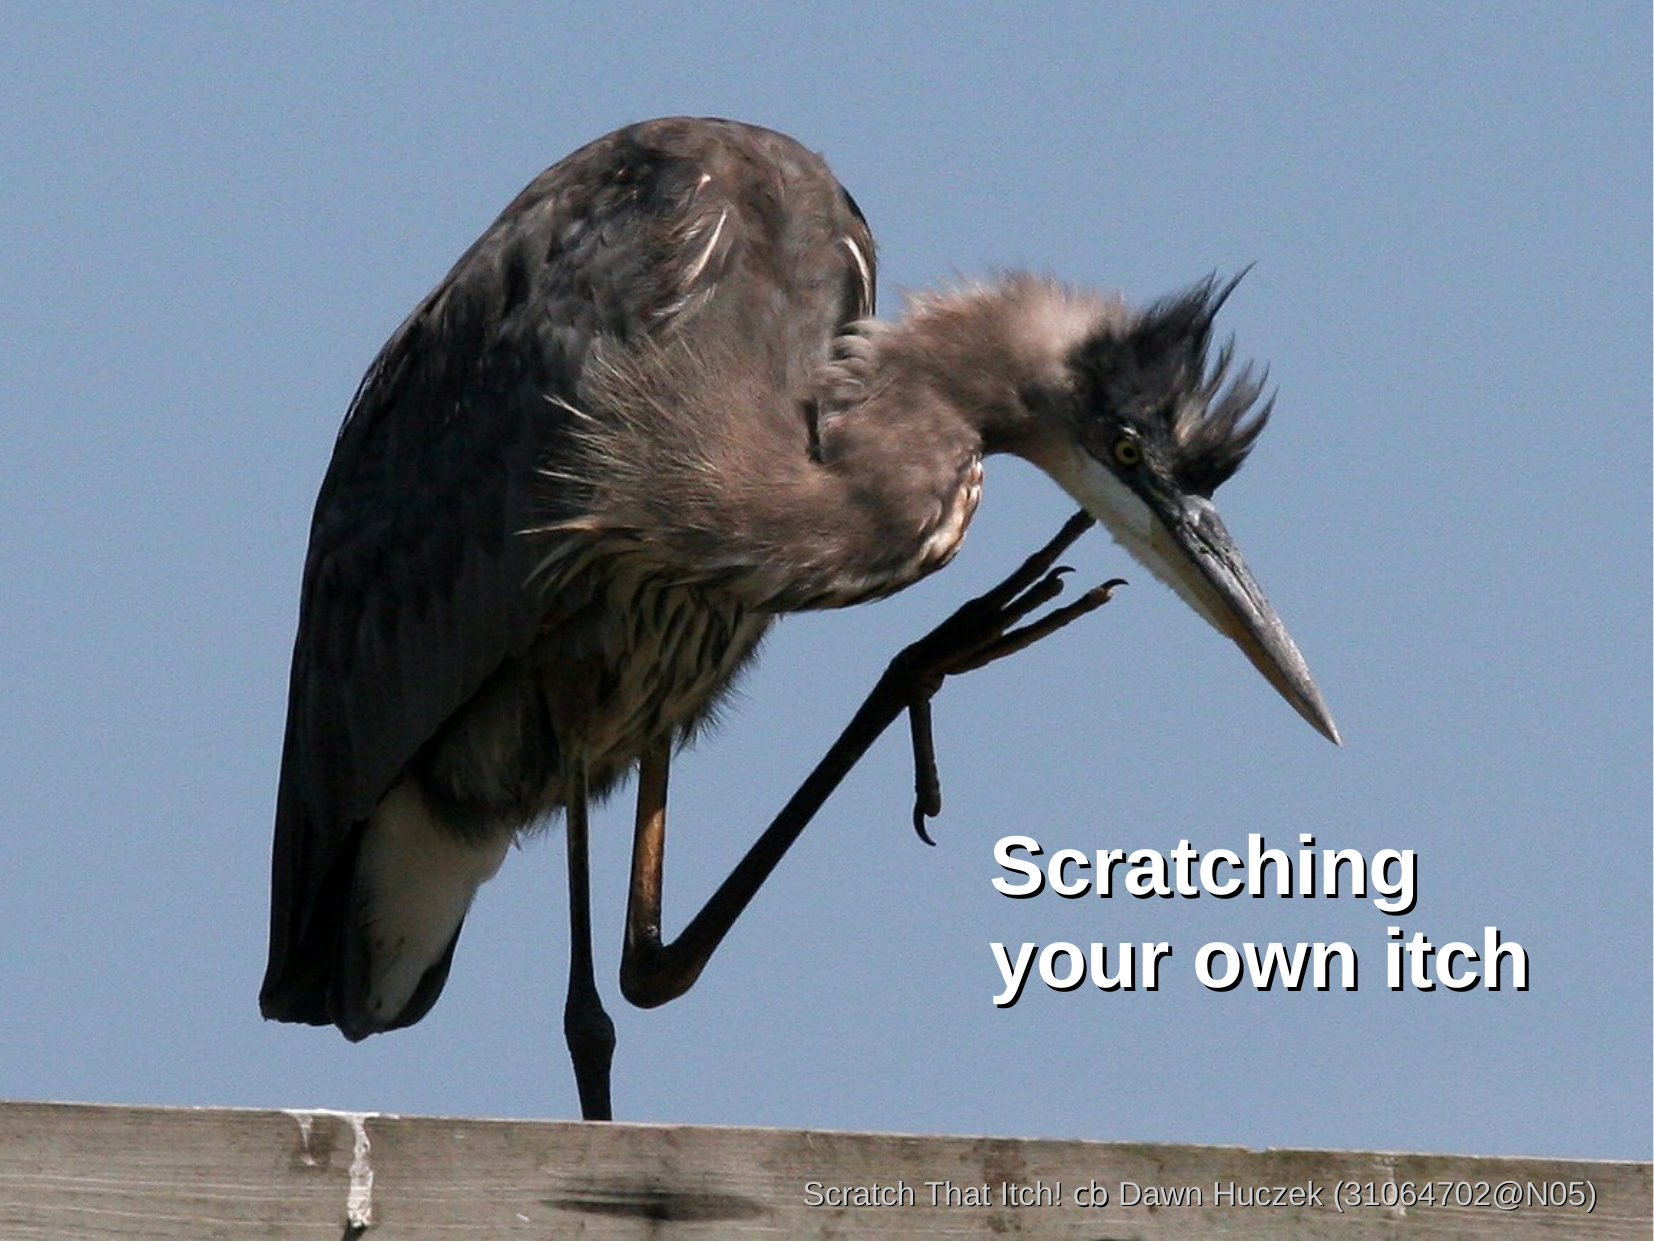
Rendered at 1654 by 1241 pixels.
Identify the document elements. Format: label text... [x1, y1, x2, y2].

picture [0, 0, 1654, 1241]
text_box Scratch That Itch! cb Dawn Huczek (31064702@N05) [262, 1162, 1613, 1215]
text_box Scratching your own itch [975, 811, 1572, 1013]
